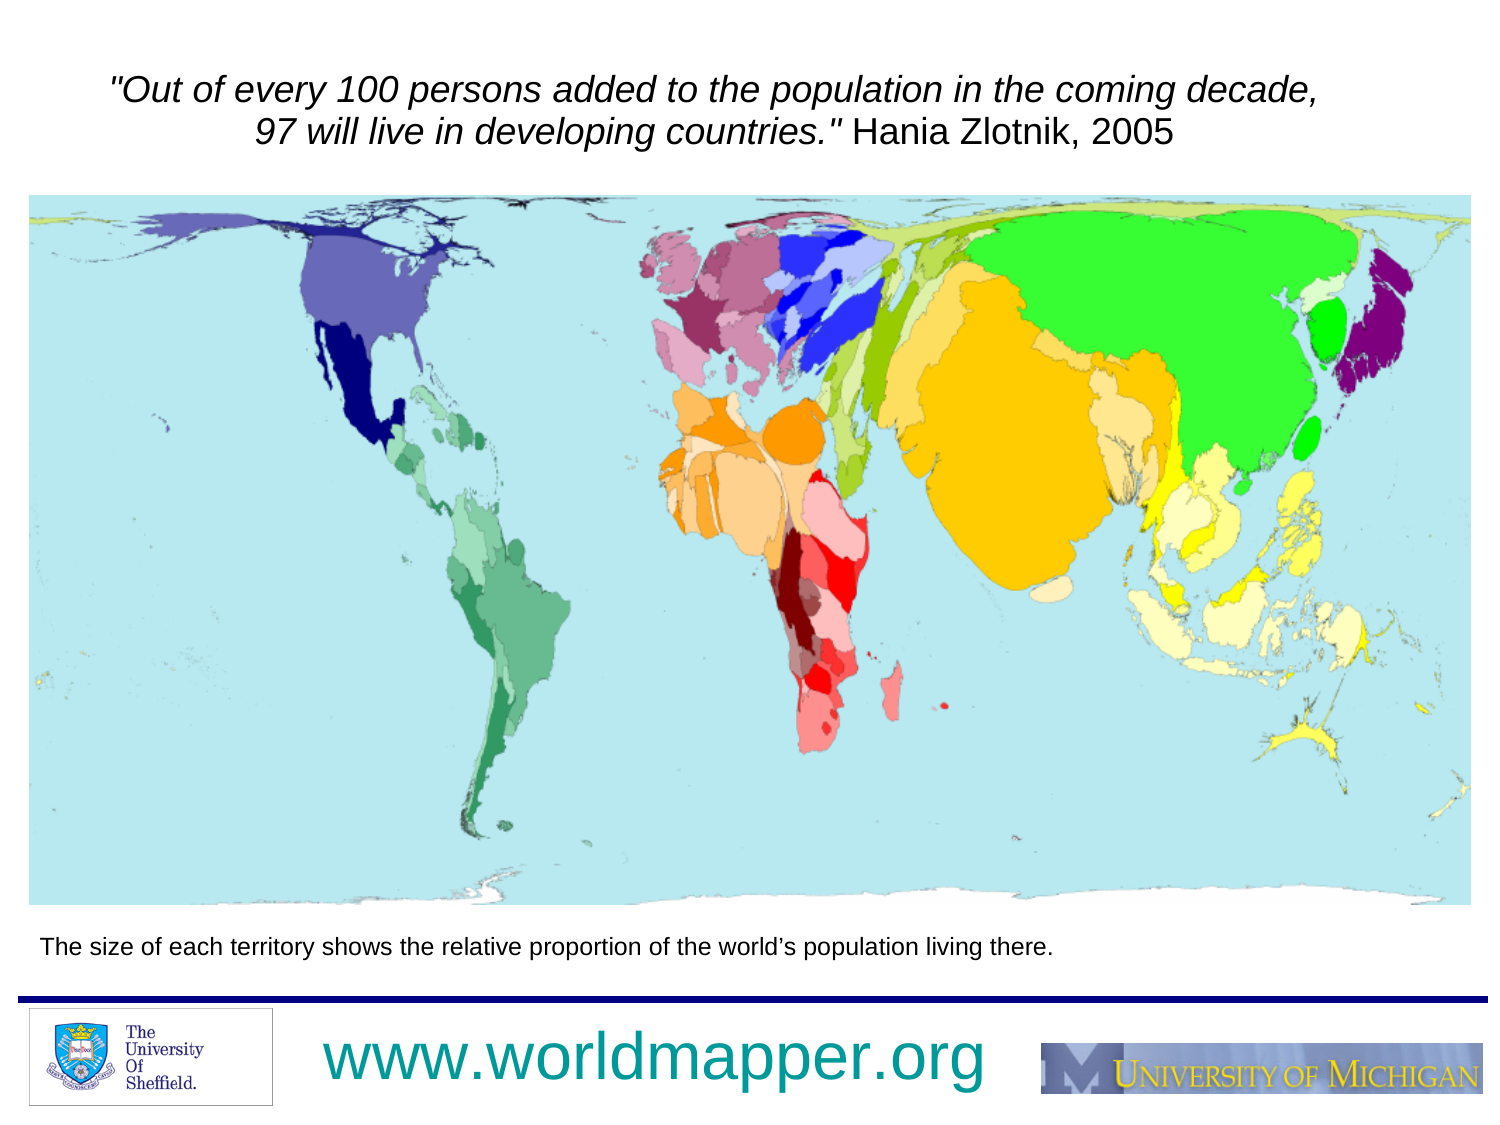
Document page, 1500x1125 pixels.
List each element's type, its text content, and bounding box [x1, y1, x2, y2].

picture [29, 195, 1471, 905]
title "Out of every 100 persons added to the population in the coming decade, 97 will live in developing countries." Hania Zlotnik, 2005 [76, 42, 1352, 195]
picture [1041, 1043, 1483, 1094]
text_box The size of each territory shows the relative proportion of the world’s population living there. [24, 925, 1072, 969]
picture [29, 1008, 273, 1106]
